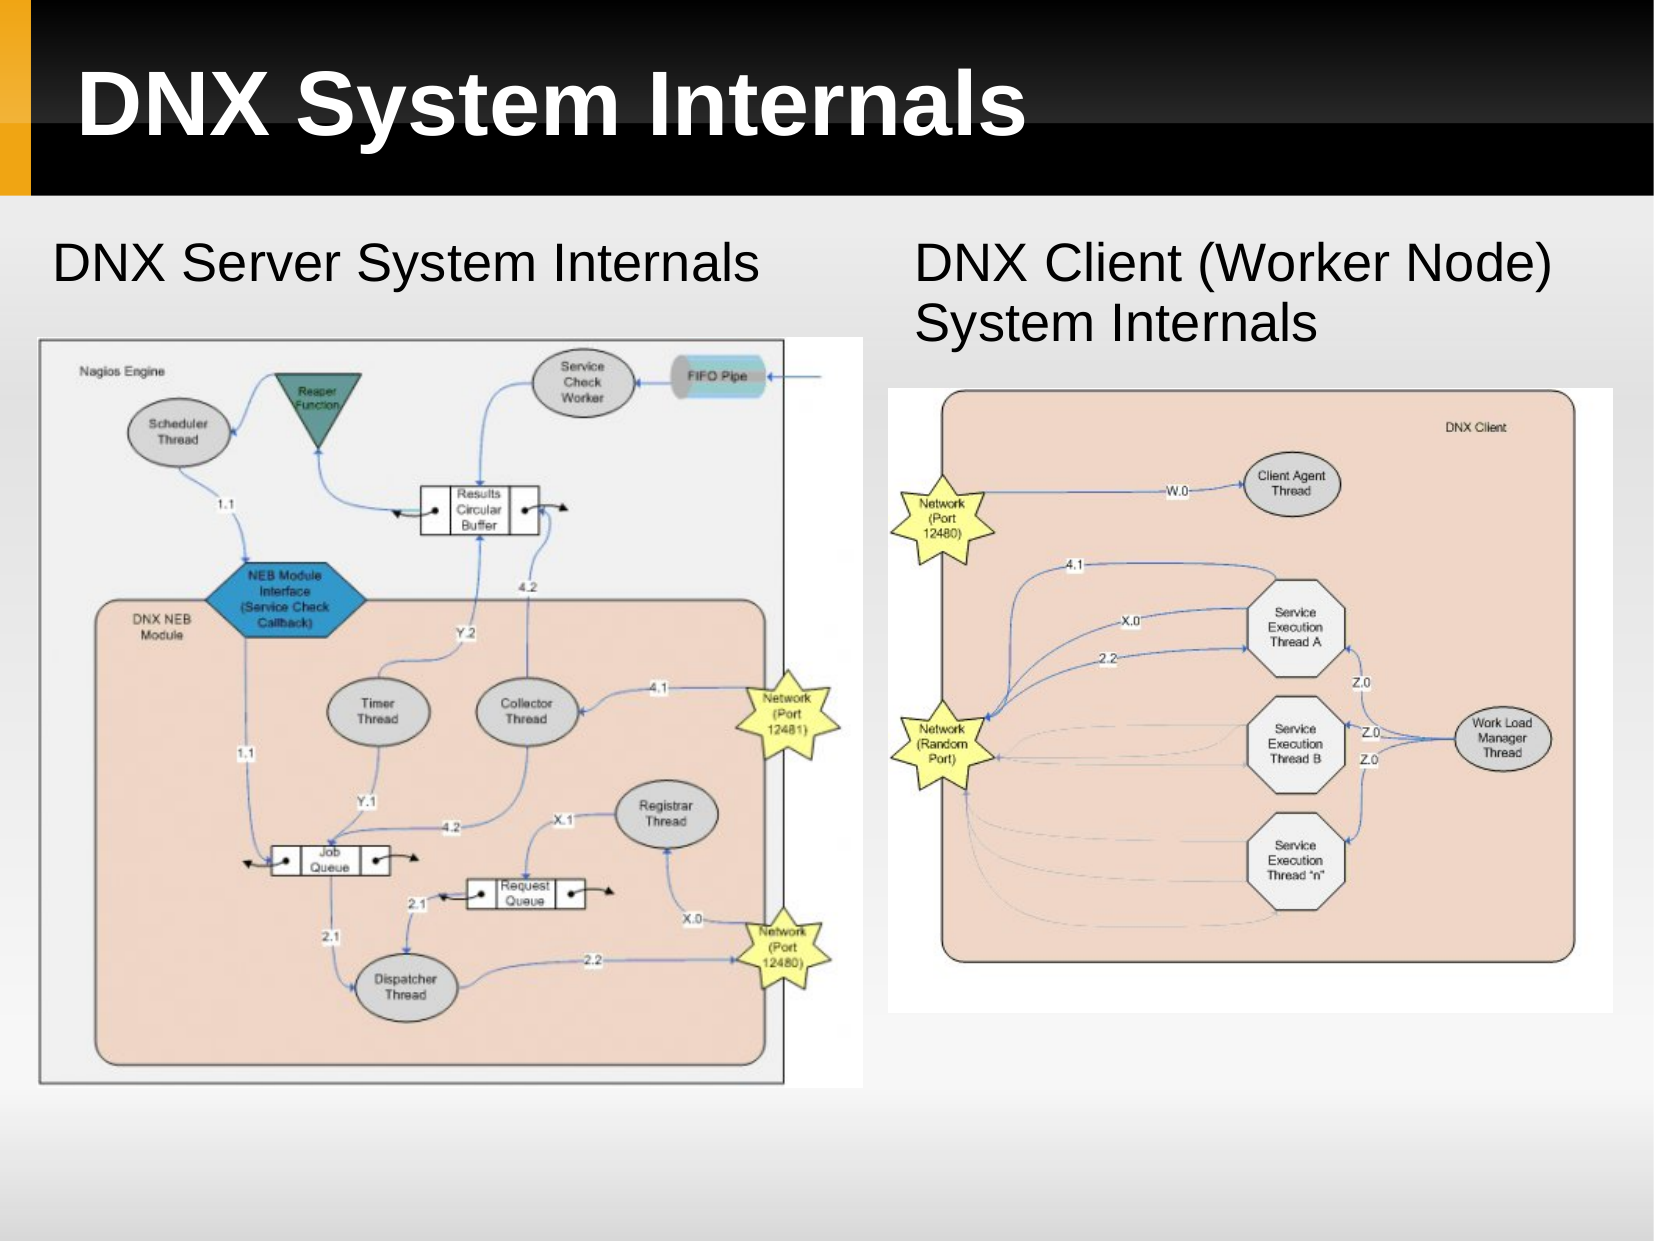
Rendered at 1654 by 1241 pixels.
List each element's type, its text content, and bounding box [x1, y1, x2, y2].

picture [0, 0, 1654, 1241]
text_box DNX Server System Internals [37, 225, 826, 301]
title DNX System Internals [76, 0, 1565, 208]
text_box DNX Client (Worker Node) System Internals [900, 225, 1613, 361]
